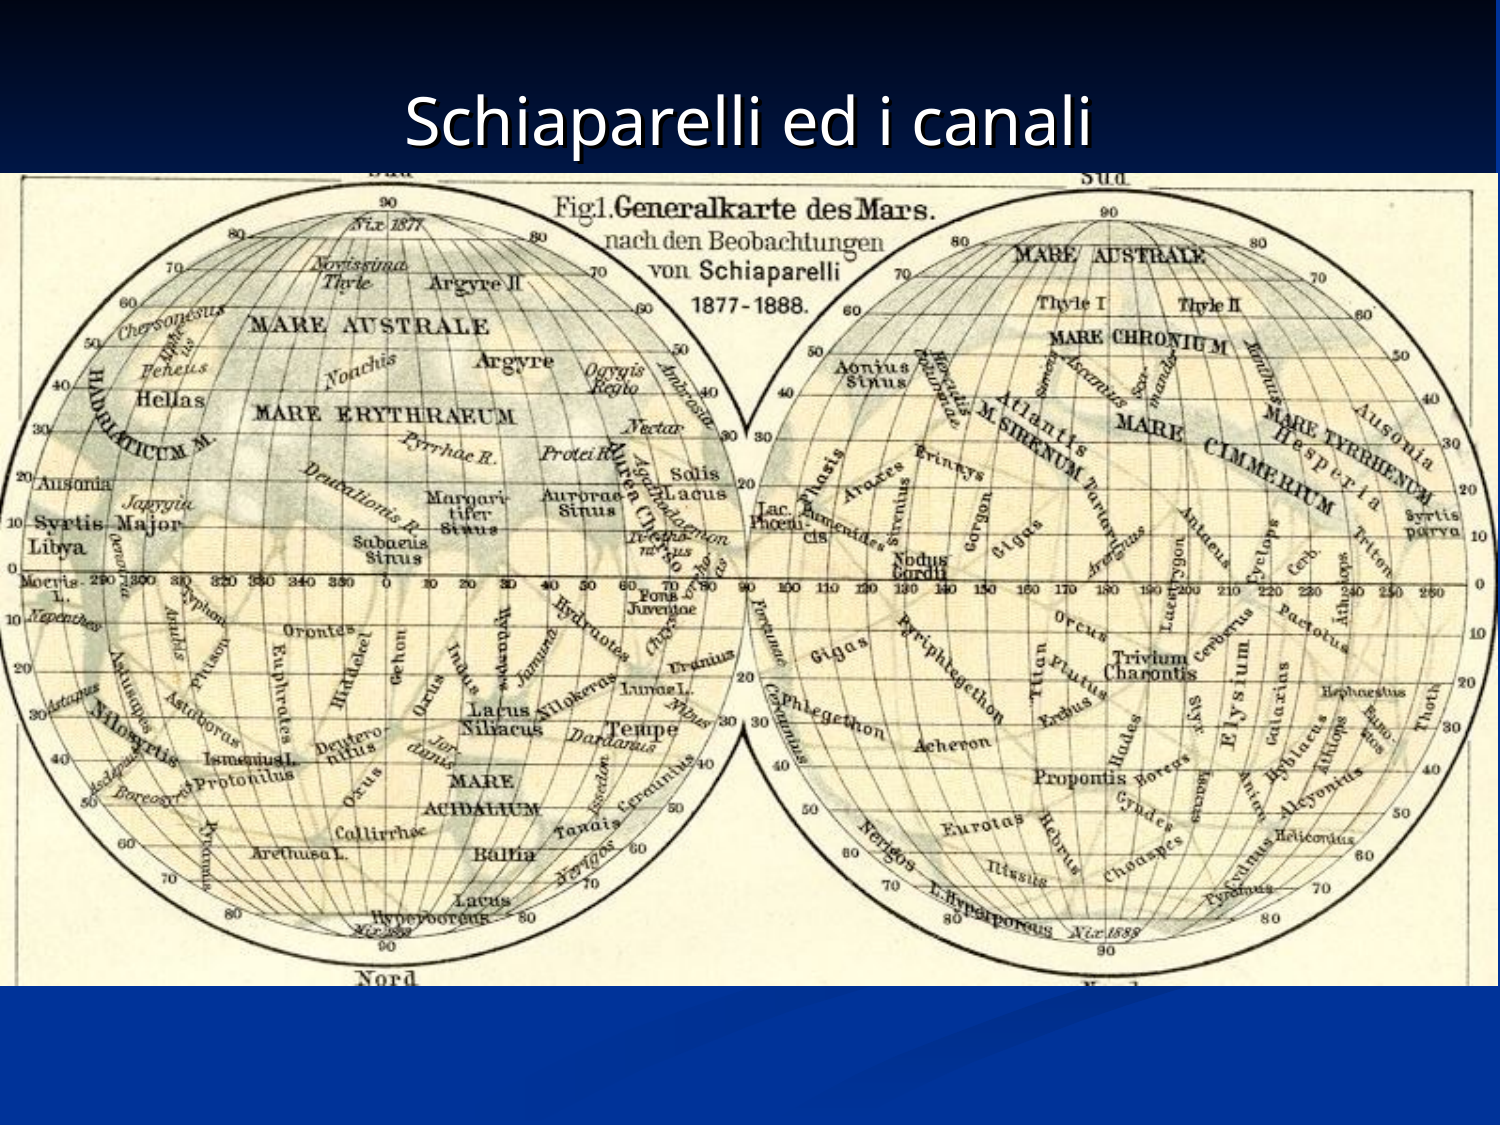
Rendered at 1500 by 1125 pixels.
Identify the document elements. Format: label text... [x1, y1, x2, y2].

picture [0, 173, 1498, 986]
text_box Schiaparelli ed i canali [35, 70, 1465, 173]
